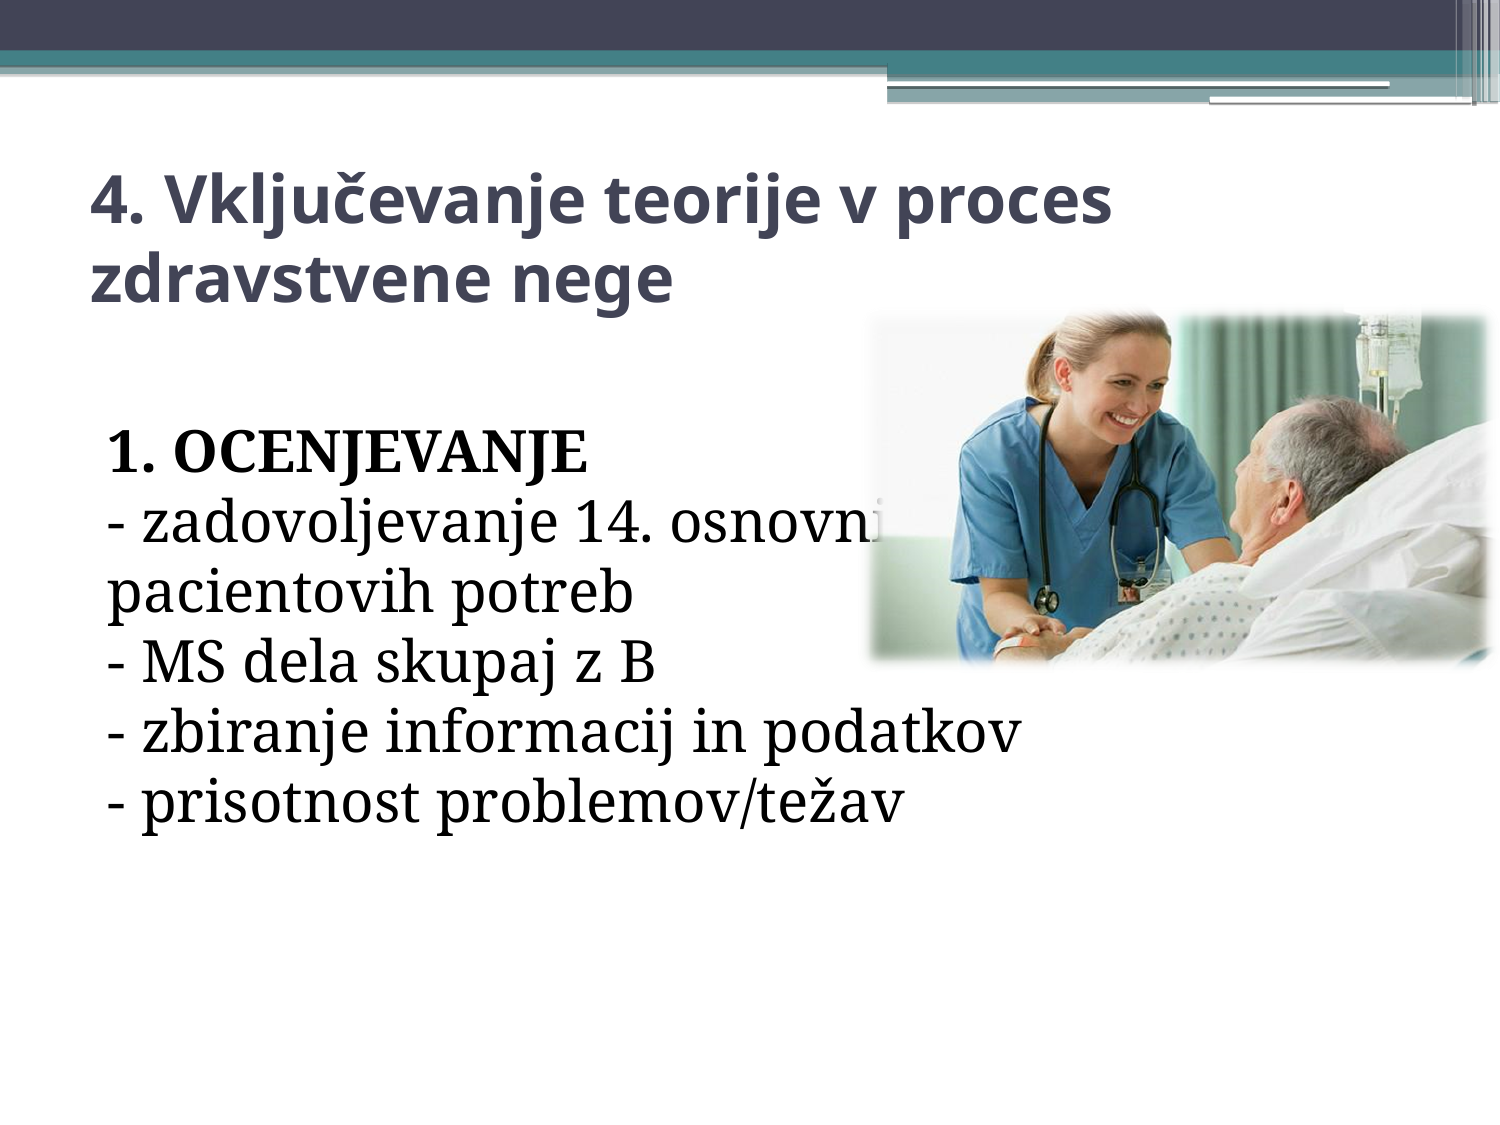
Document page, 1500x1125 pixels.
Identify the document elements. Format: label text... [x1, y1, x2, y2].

title 4. Vključevanje teorije v proces zdravstvene nege [75, 148, 1425, 324]
list 1. OCENJEVANJE - zadovoljevanje 14. osnovnih pacientovih potreb - MS dela skupaj z B - zbiranje informacij in podatkov - prisotnost problemov/težav [75, 406, 1425, 1071]
picture [856, 302, 1500, 674]
